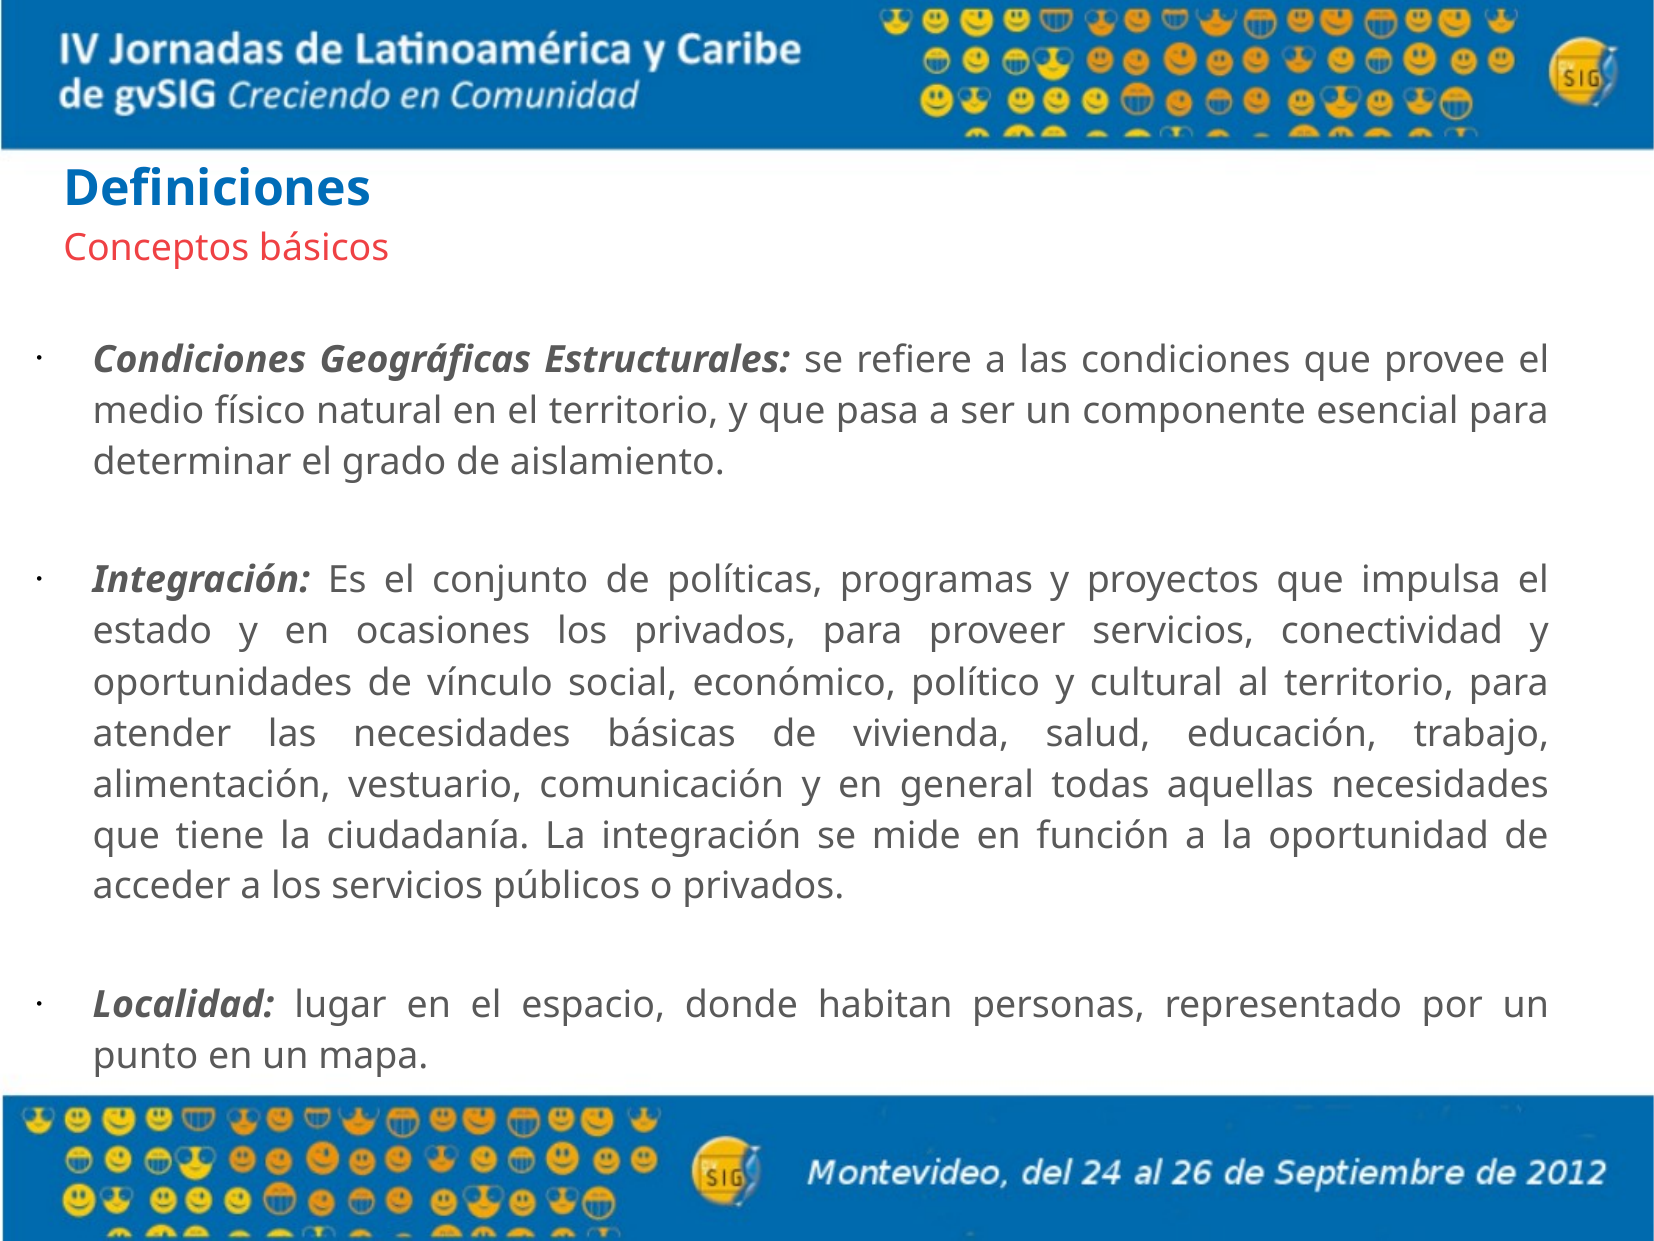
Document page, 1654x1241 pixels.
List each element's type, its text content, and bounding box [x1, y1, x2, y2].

list Condiciones Geográficas Estructurales: se refiere a las condiciones que provee el medio físico natural en el territorio, y que pasa a ser un componente esencial para determinar el grado de aislamiento. Integración: Es el conjunto de políticas, programas y proyectos que impulsa el estado y en ocasiones los privados, para proveer servicios, conectividad y oportunidades de vínculo social, económico, político y cultural al territorio, para atender las necesidades básicas de vivienda, salud, educación, trabajo, alimentación, vestuario, comunicación y en general todas aquellas necesidades que tiene la ciudadanía. La integración se mide en función a la oportunidad de acceder a los servicios públicos o privados. Localidad: lugar en el espacio, donde habitan personas, representado por un punto en un mapa. [21, 324, 1565, 1022]
title Definiciones Conceptos básicos [48, 118, 1388, 306]
picture [0, 0, 1654, 1241]
